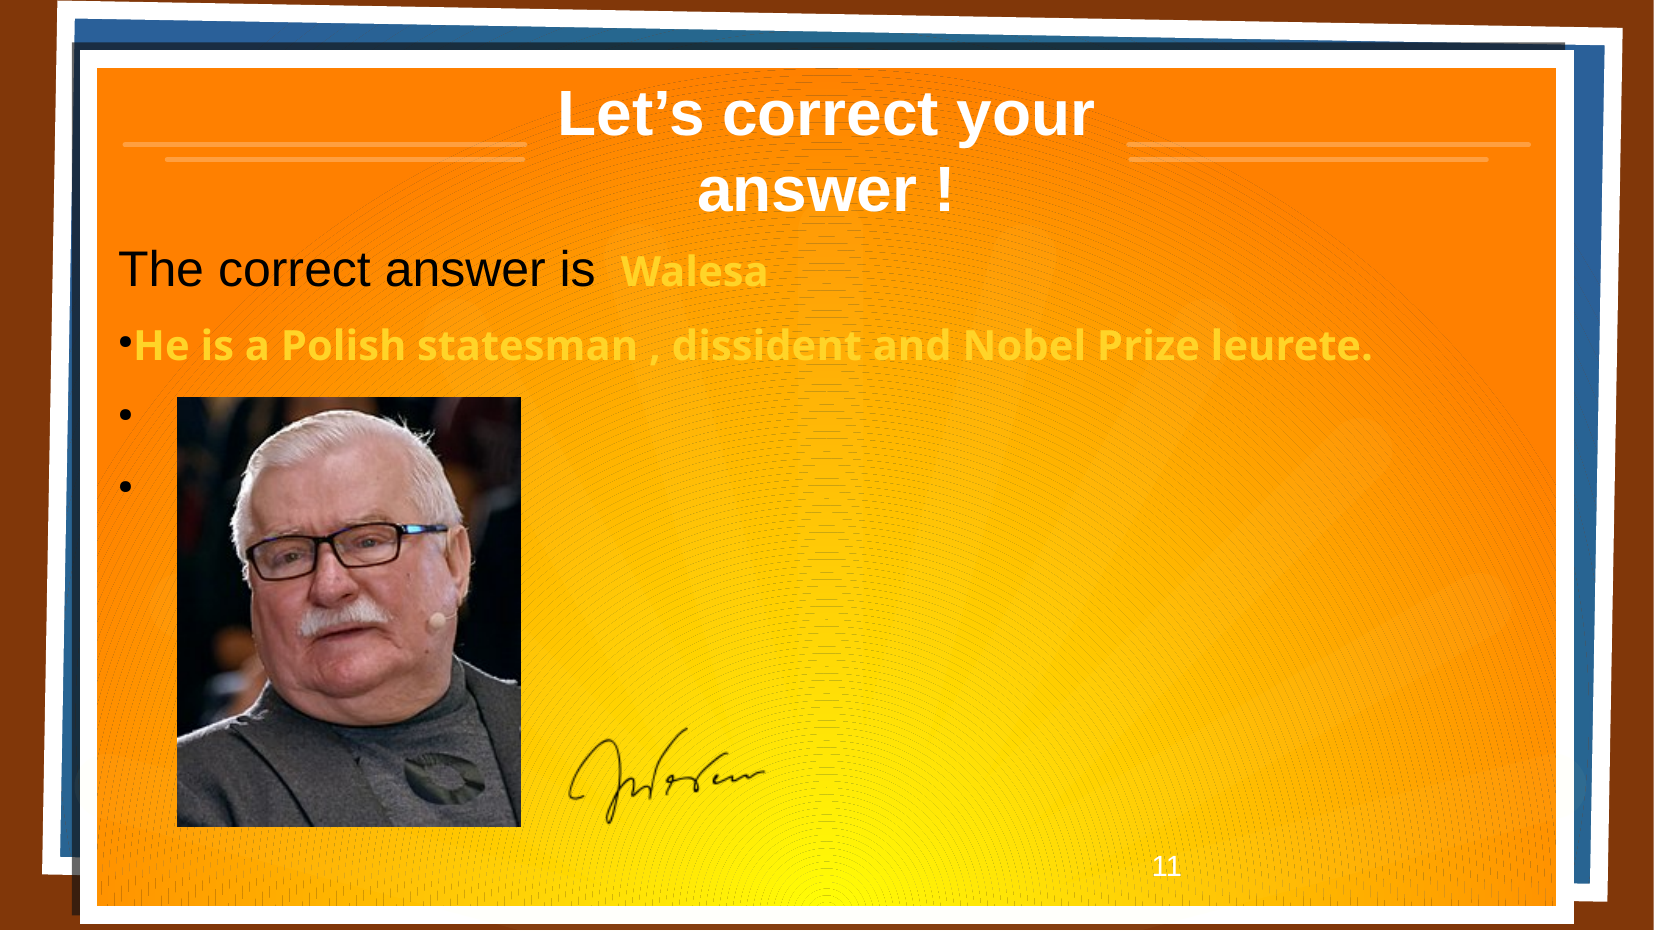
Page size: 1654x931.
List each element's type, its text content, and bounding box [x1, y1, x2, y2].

picture [567, 725, 768, 827]
text_box [1151, 847, 1506, 912]
picture [177, 397, 521, 827]
list The correct answer is Walesa He is a Polish statesman , dissident and Nobel Prize leurete. [118, 236, 1477, 827]
title Let’s correct your answer ! [531, 70, 1123, 225]
